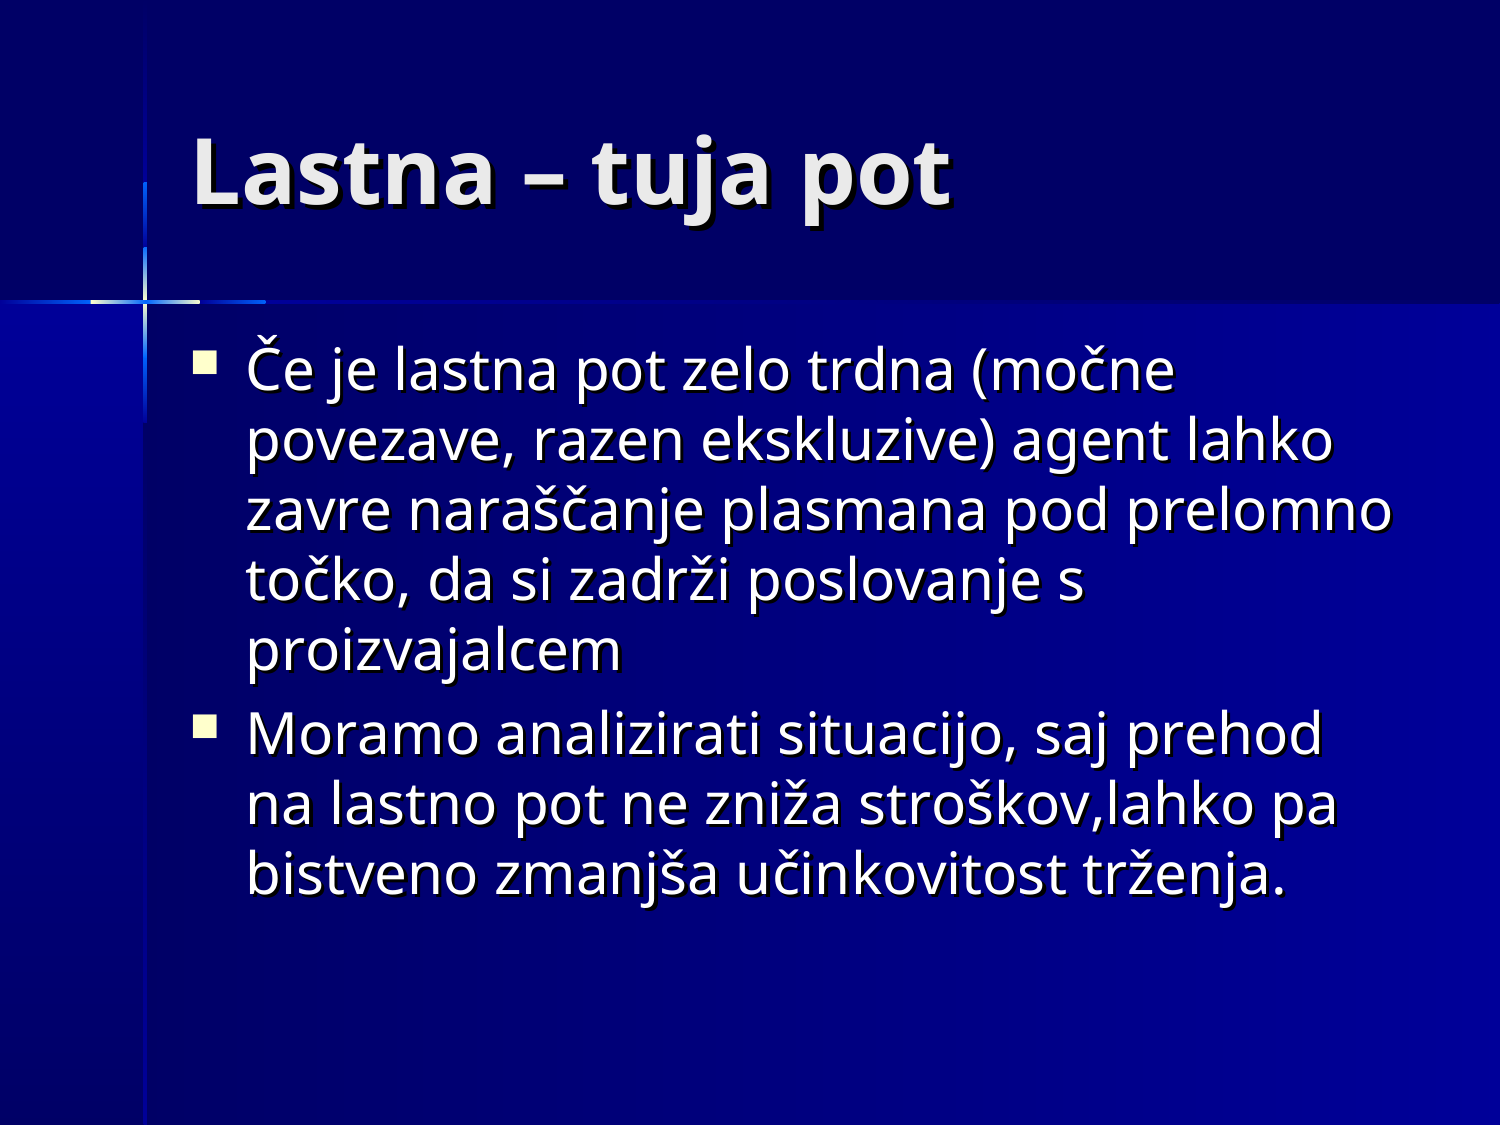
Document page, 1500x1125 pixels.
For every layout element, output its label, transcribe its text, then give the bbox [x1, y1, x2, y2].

list Če je lastna pot zelo trdna (močne povezave, razen ekskluzive) agent lahko zavre naraščanje plasmana pod prelomno točko, da si zadrži poslovanje s proizvajalcem Moramo analizirati situacijo, saj prehod na lastno pot ne zniža stroškov,lahko pa bistveno zmanjša učinkovitost trženja. [174, 324, 1413, 1001]
title Lastna – tuja pot [174, 49, 1413, 285]
